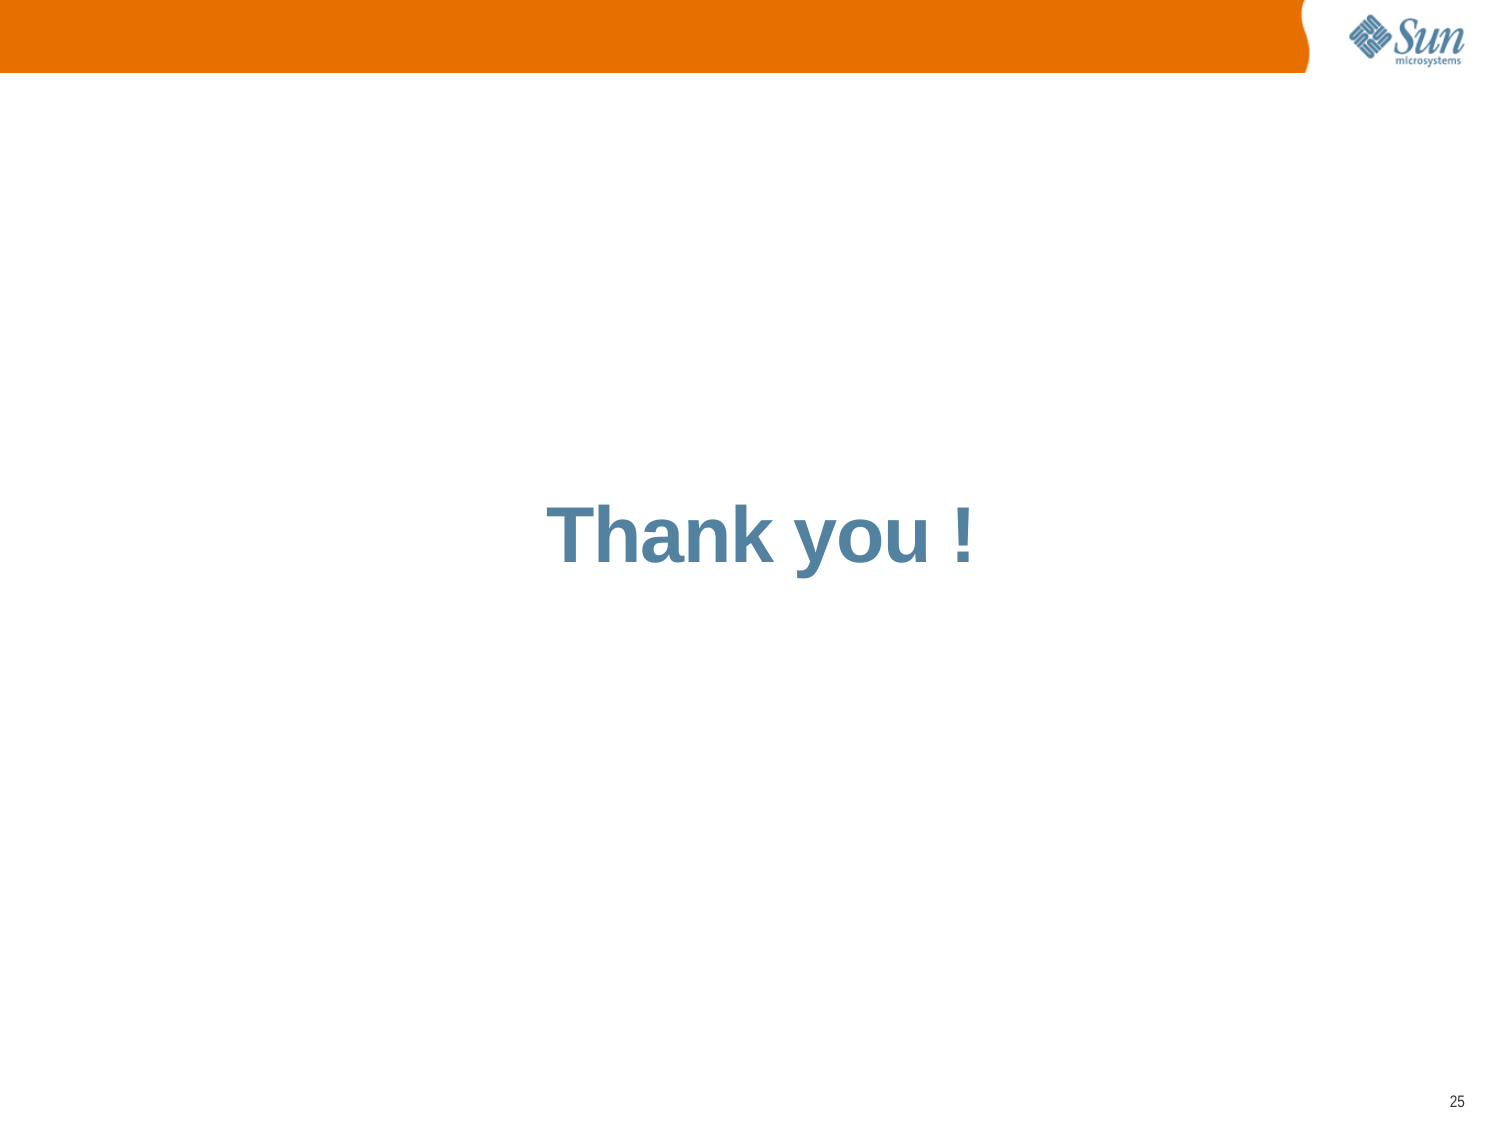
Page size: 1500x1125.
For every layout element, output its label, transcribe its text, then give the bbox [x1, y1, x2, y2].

title Thank you ! [546, 499, 991, 626]
picture [0, 0, 1500, 73]
